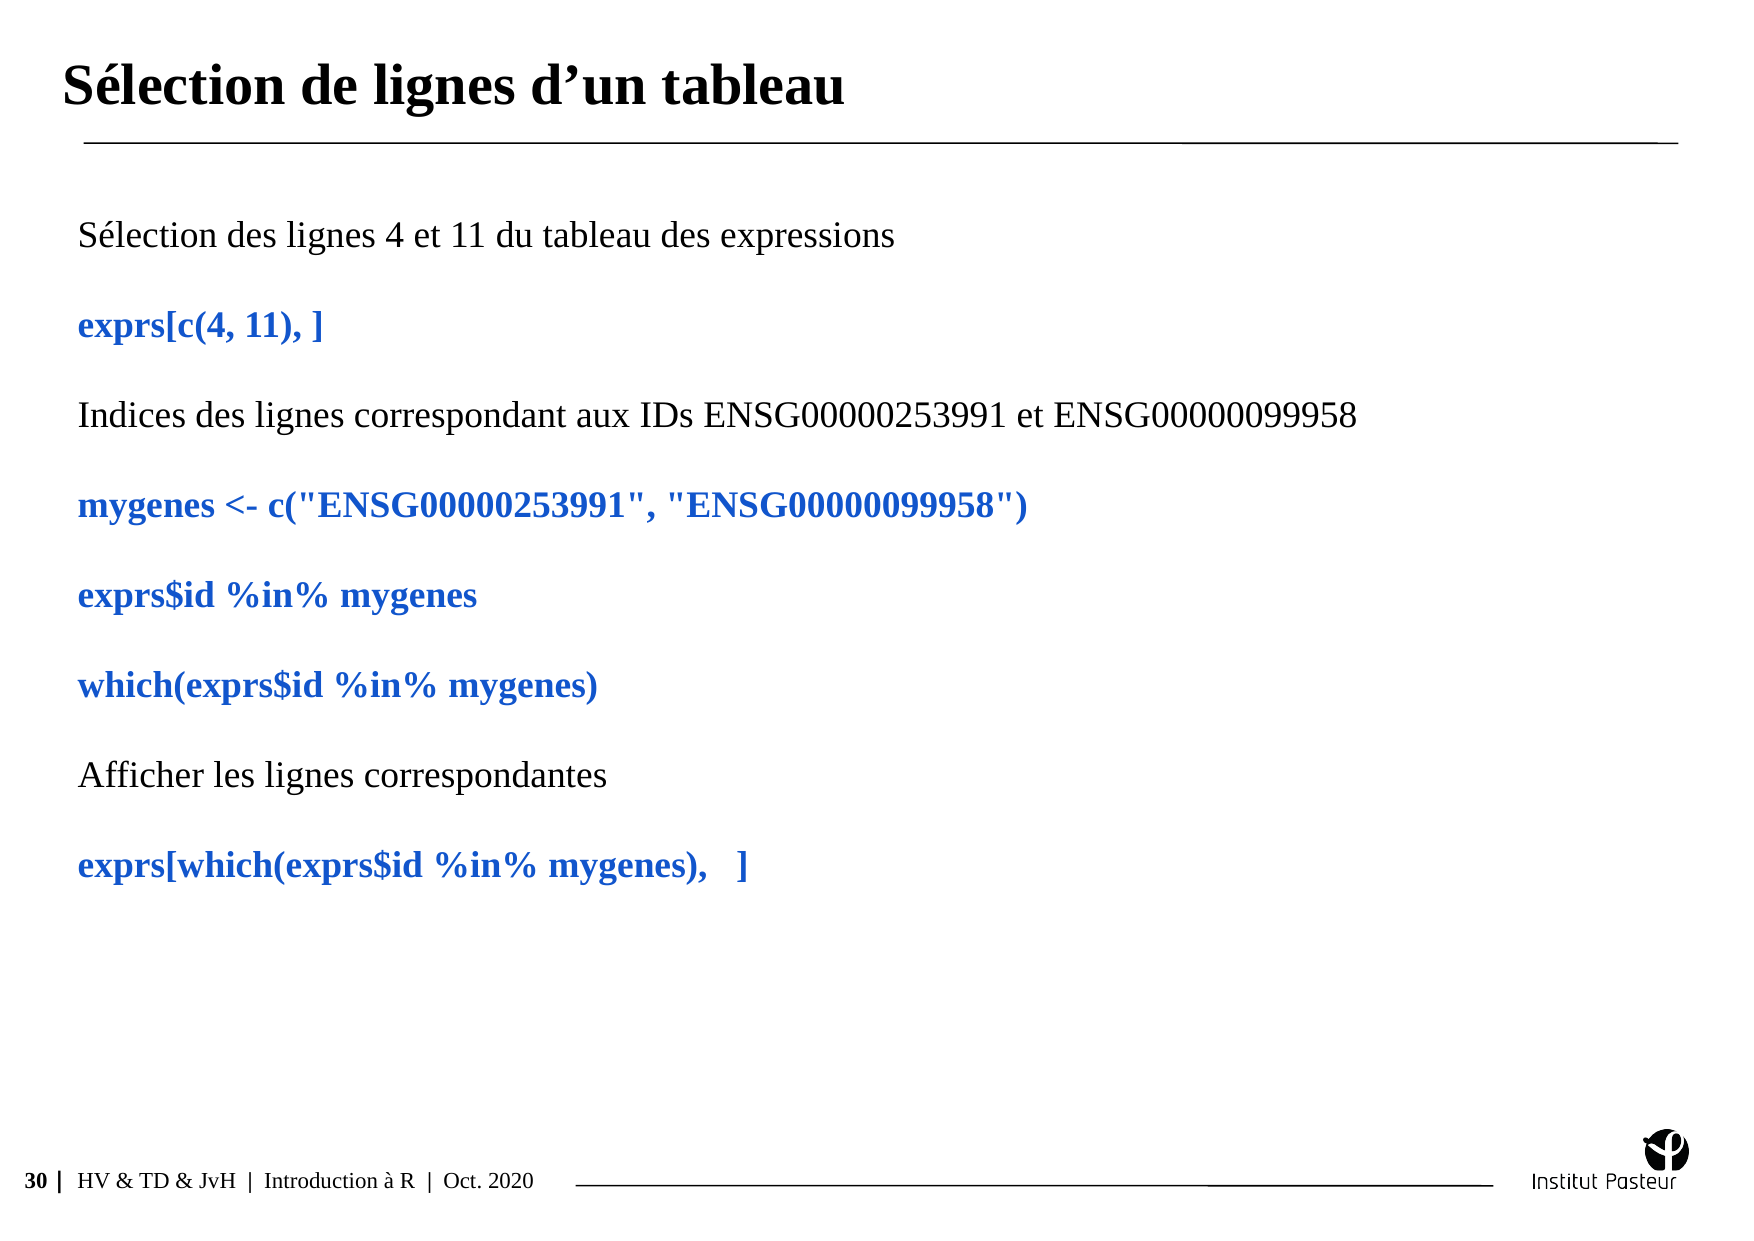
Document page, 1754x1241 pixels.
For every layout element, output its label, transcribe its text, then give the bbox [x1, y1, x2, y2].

list Sélection des lignes 4 et 11 du tableau des expressions exprs[c(4, 11), ] Indices des lignes correspondant aux IDs ENSG00000253991 et ENSG00000099958 mygenes <- c("ENSG00000253991", "ENSG00000099958") exprs$id %in% mygenes which(exprs$id %in% mygenes) Afficher les lignes correspondantes exprs[which(exprs$id %in% mygenes), ] [62, 194, 1692, 1152]
text_box Sélection de lignes d’un tableau [62, 2, 1692, 160]
picture [1533, 1152, 1689, 1189]
